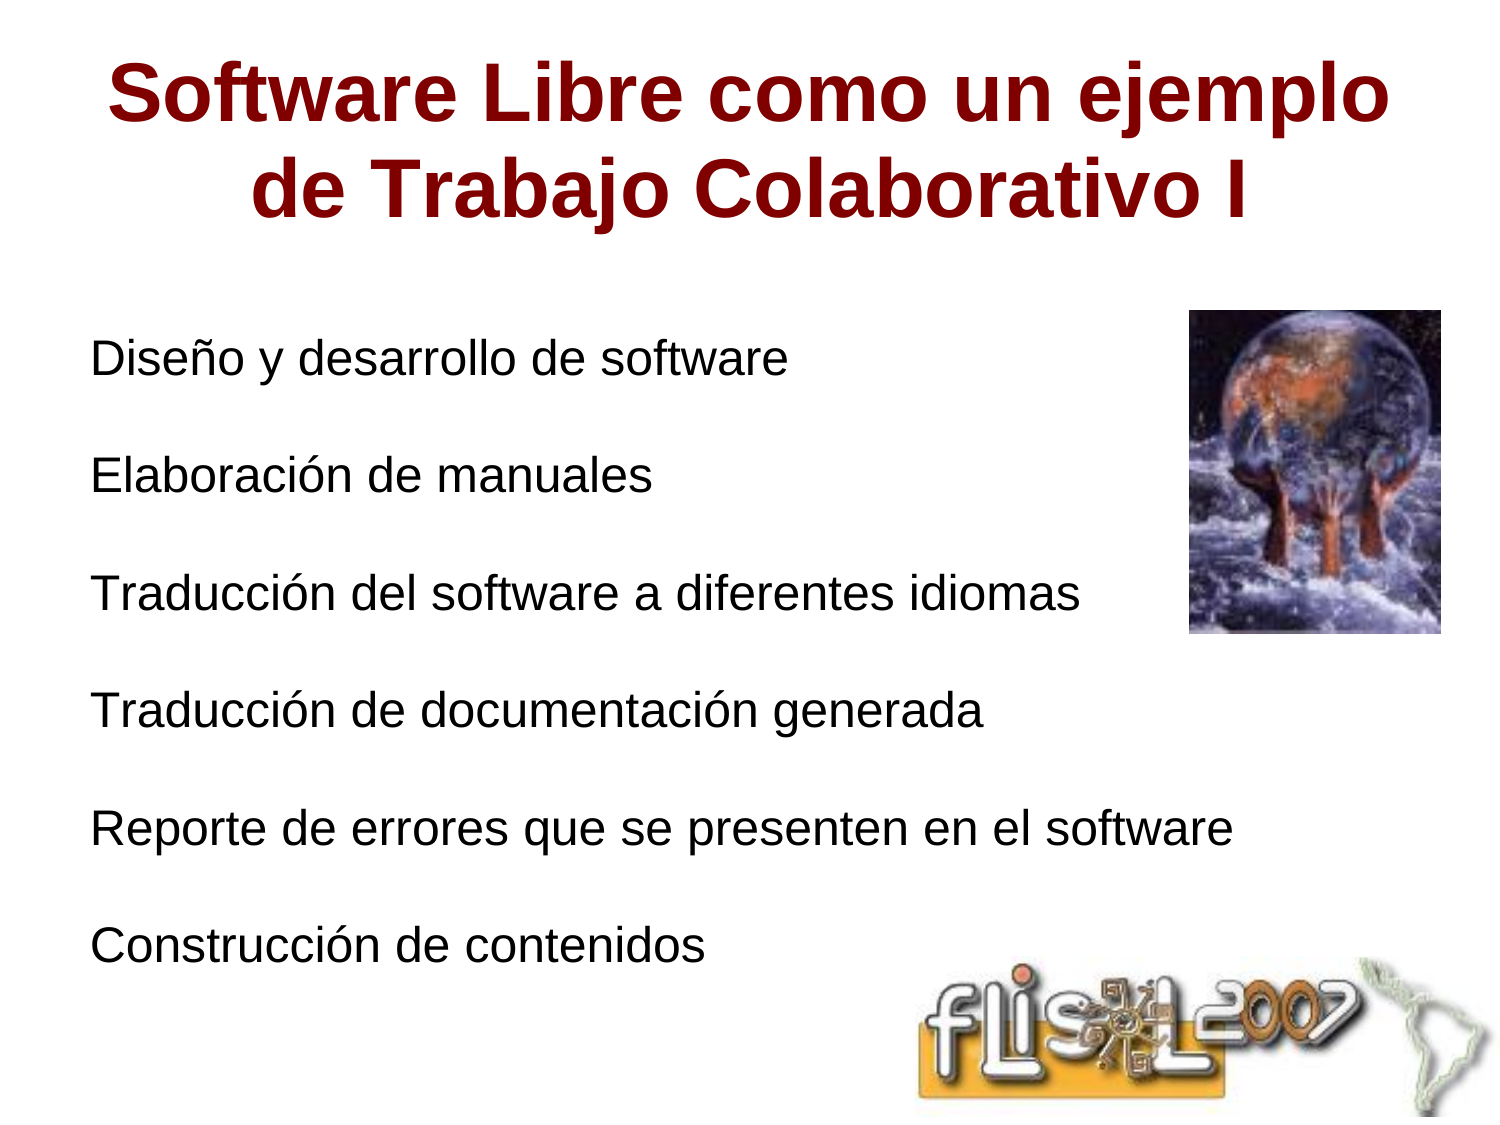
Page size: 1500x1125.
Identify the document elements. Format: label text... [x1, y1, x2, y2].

picture [915, 956, 1500, 1117]
list Diseño y desarrollo de software Elaboración de manuales Traducción del software a diferentes idiomas Traducción de documentación generada Reporte de errores que se presenten en el software Construcción de contenidos [75, 262, 1426, 1043]
title Software Libre como un ejemplo de Trabajo Colaborativo I [75, 21, 1426, 256]
picture [1189, 310, 1441, 634]
